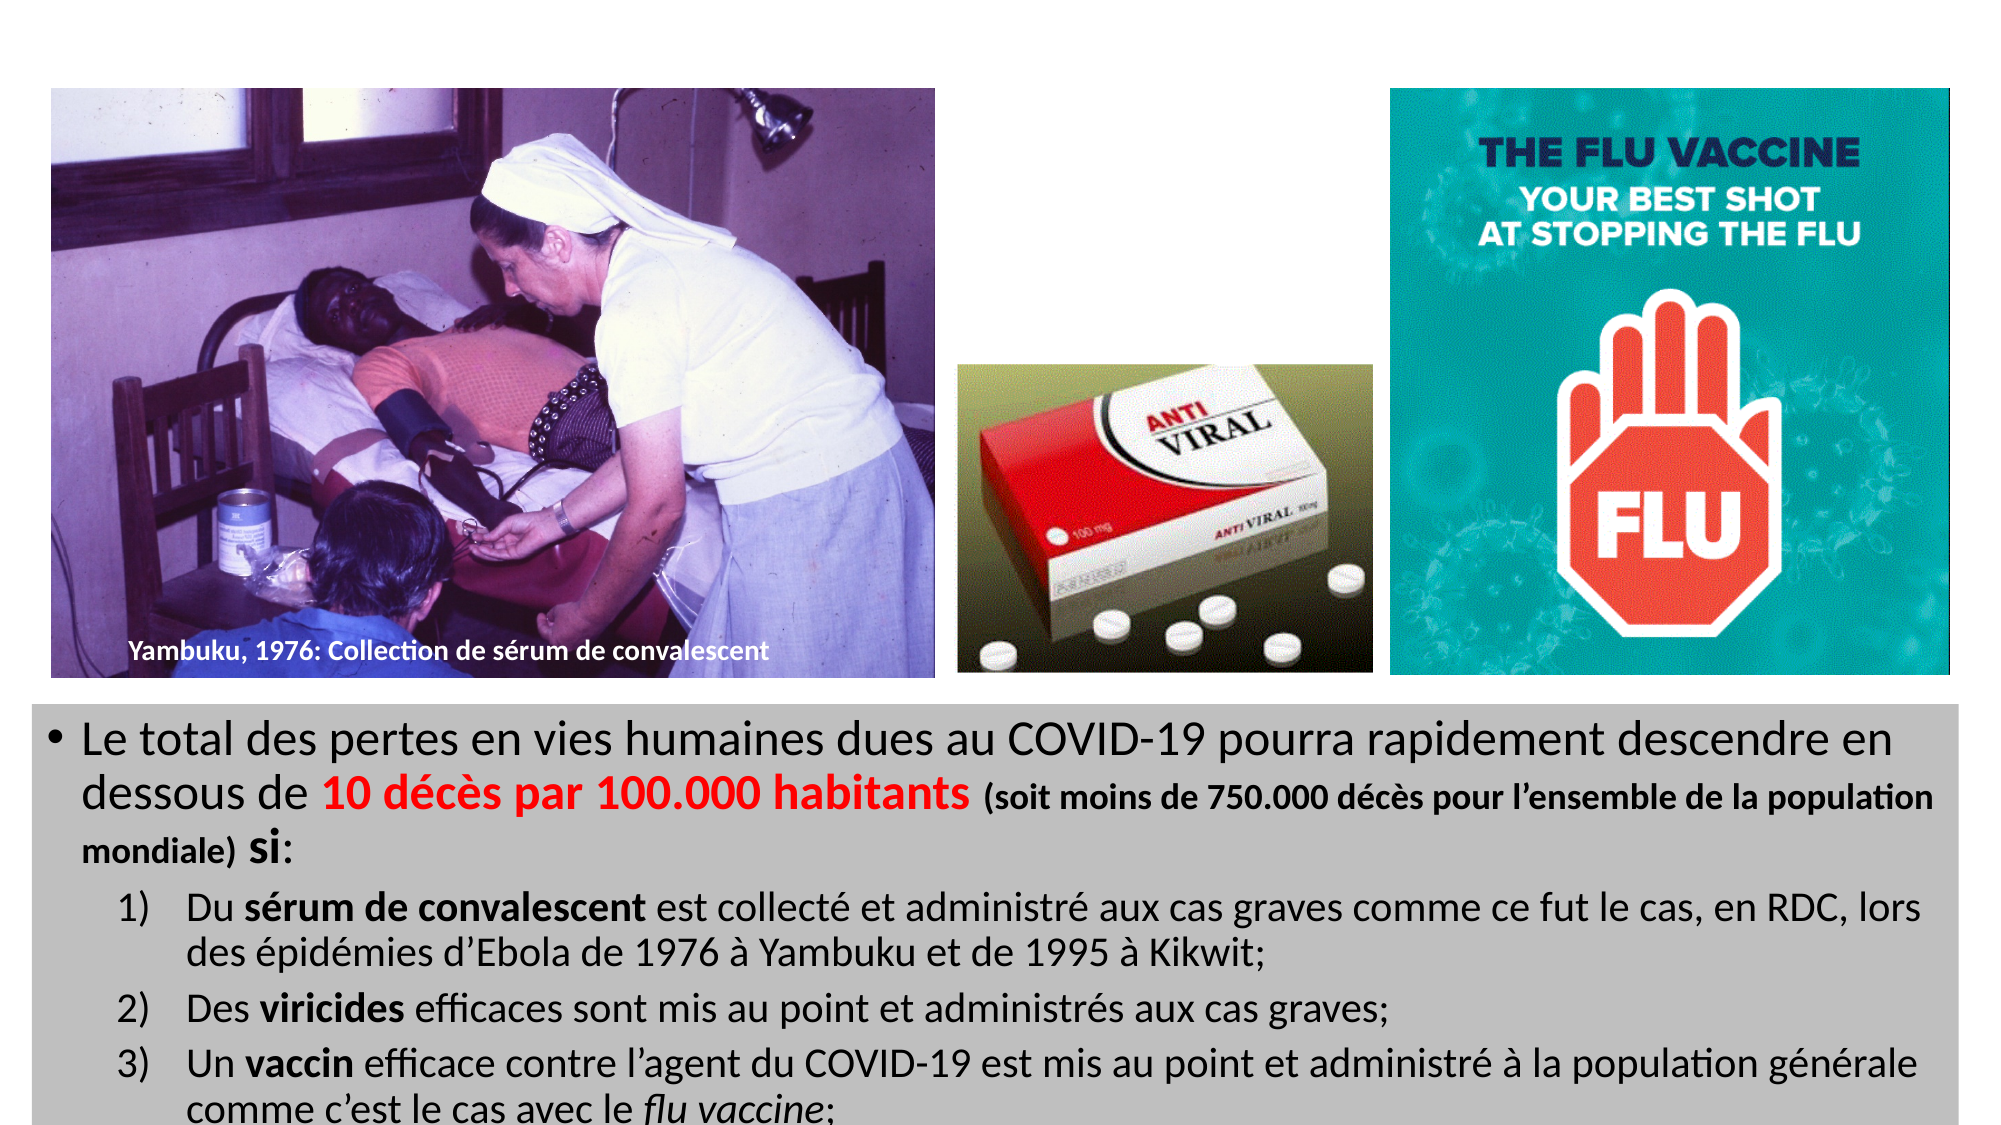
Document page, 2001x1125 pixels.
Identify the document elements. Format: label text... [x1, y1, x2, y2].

picture [953, 362, 1373, 675]
text_box Le total des pertes en vies humaines dues au COVID-19 pourra rapidement descendre en dessous de 10 décès par 100.000 habitants (soit moins de 750.000 décès pour l’ensemble de la population mondiale) si: Du sérum de convalescent est collecté et administré aux cas graves comme ce fut le cas, en RDC, lors des épidémies d’Ebola de 1976 à Yambuku et de 1995 à Kikwit; Des viricides efficaces sont mis au point et administrés aux cas graves; Un vaccin efficace contre l’agent du COVID-19 est mis au point et administré à la population générale comme c’est le cas avec le flu vaccine; [31, 704, 1959, 1125]
text_box Yambuku, 1976: Collection de sérum de convalescent [113, 623, 786, 674]
picture [51, 88, 935, 678]
picture [1390, 88, 1950, 675]
